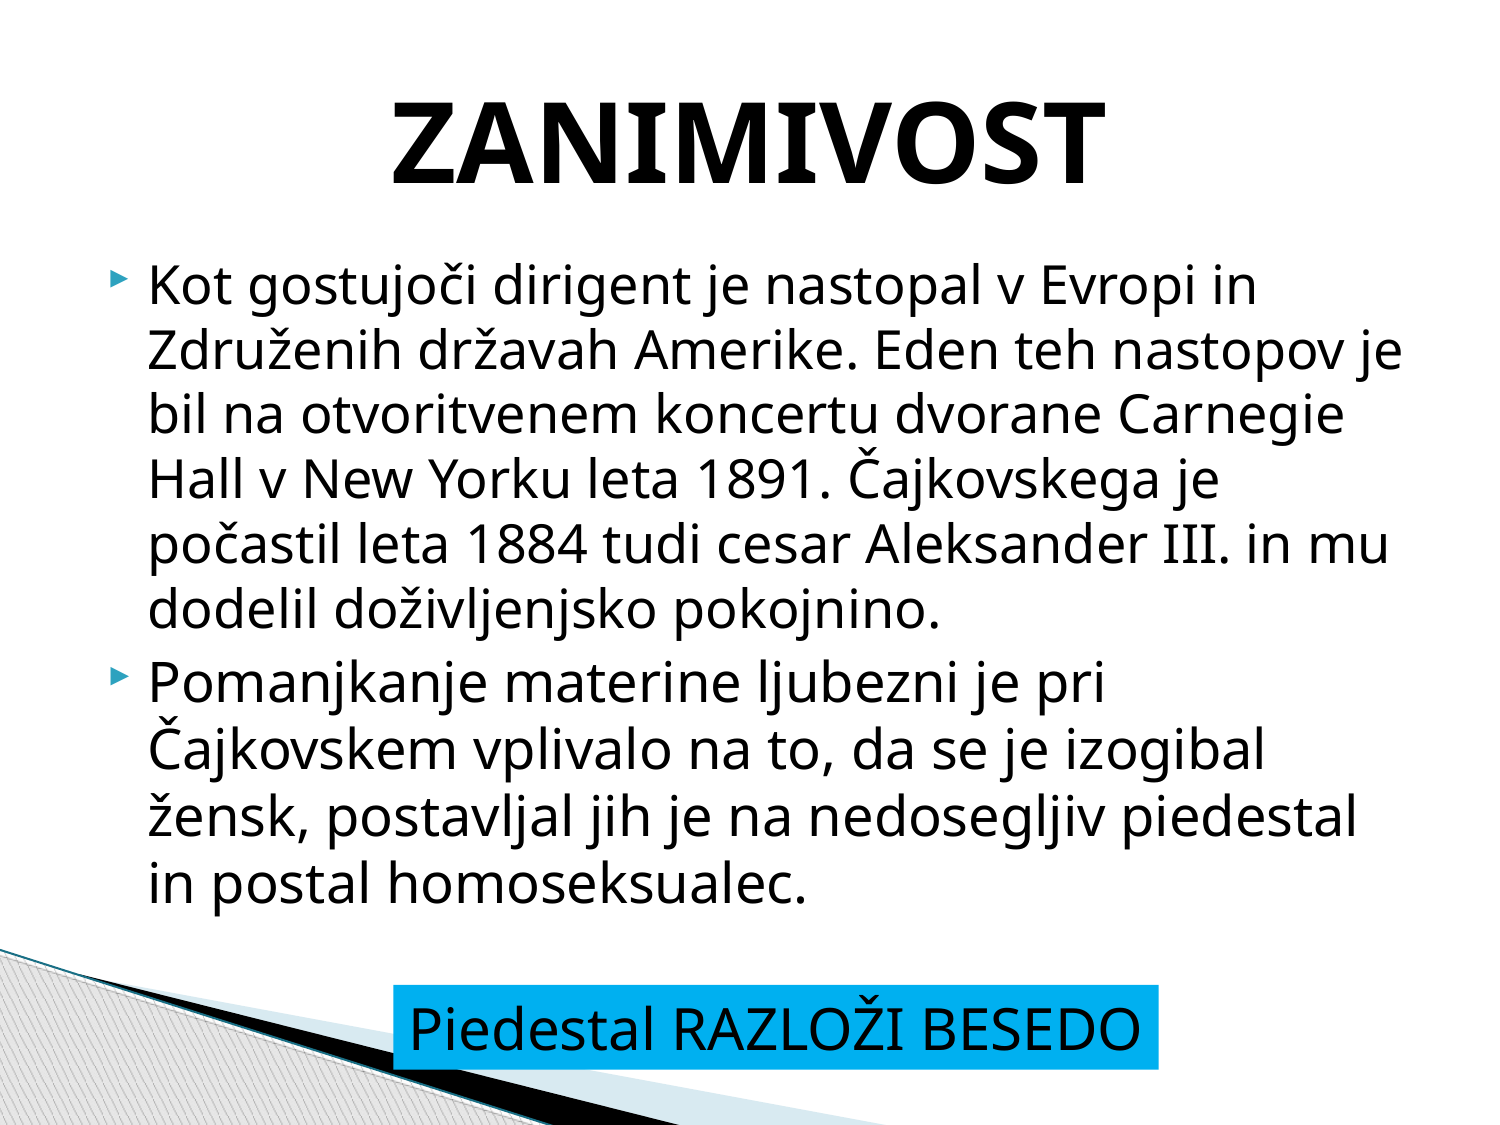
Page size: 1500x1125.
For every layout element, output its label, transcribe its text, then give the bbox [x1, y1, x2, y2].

title ZANIMIVOST [75, 45, 1425, 233]
text_box Piedestal RAZLOŽI BESEDO [393, 984, 1159, 1070]
list Kot gostujoči dirigent je nastopal v Evropi in Združenih državah Amerike. Eden teh nastopov je bil na otvoritvenem koncertu dvorane Carnegie Hall v New Yorku leta 1891. Čajkovskega je počastil leta 1884 tudi cesar Aleksander III. in mu dodelil doživljenjsko pokojnino. Pomanjkanje materine ljubezni je pri Čajkovskem vplivalo na to, da se je izogibal žensk, postavljal jih je na nedosegljiv piedestal in postal homoseksualec. [75, 242, 1425, 986]
